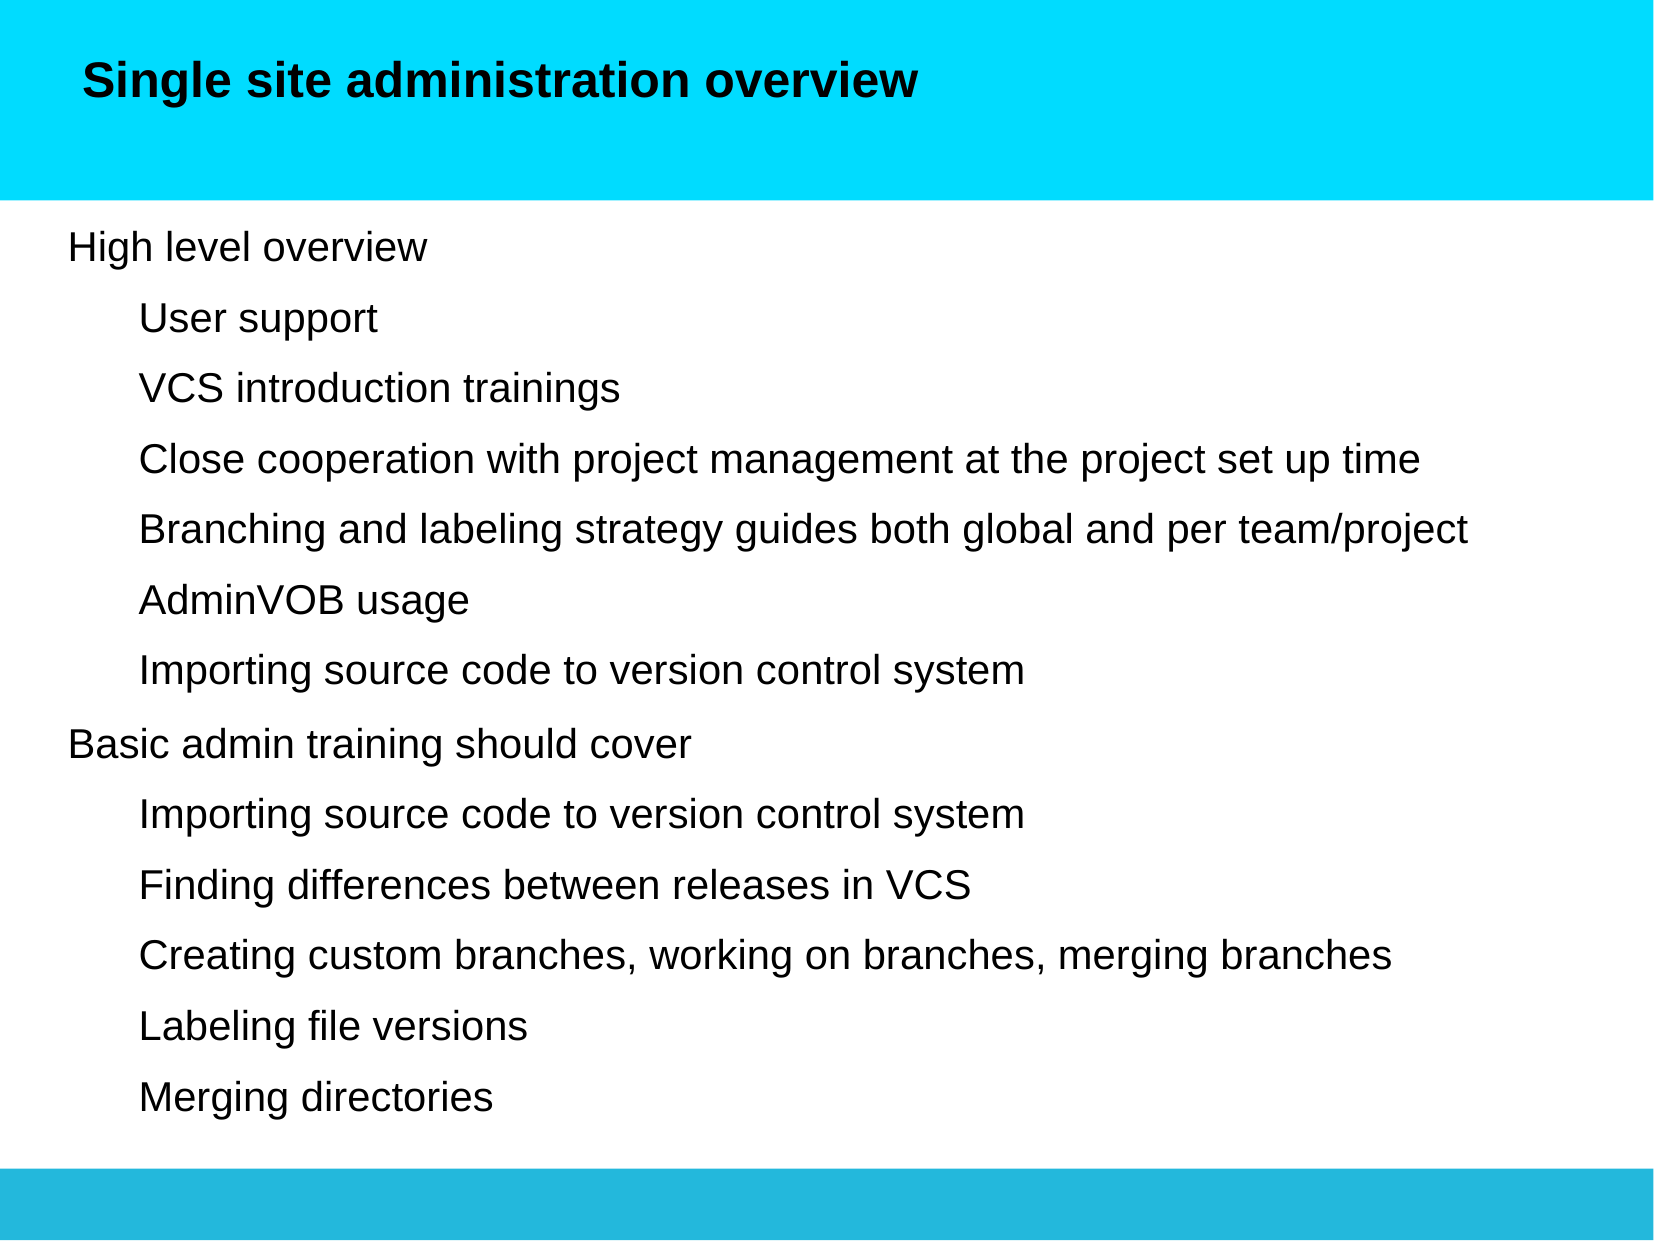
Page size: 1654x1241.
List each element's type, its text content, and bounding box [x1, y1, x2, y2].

list High level overview User support VCS introduction trainings Close cooperation with project management at the project set up time Branching and labeling strategy guides both global and per team/project AdminVOB usage Importing source code to version control system Basic admin training should cover Importing source code to version control system Finding differences between releases in VCS Creating custom branches, working on branches, merging branches Labeling file versions Merging directories [67, 226, 1565, 1123]
title Single site administration overview [82, 34, 1130, 122]
picture [0, 201, 1654, 1168]
